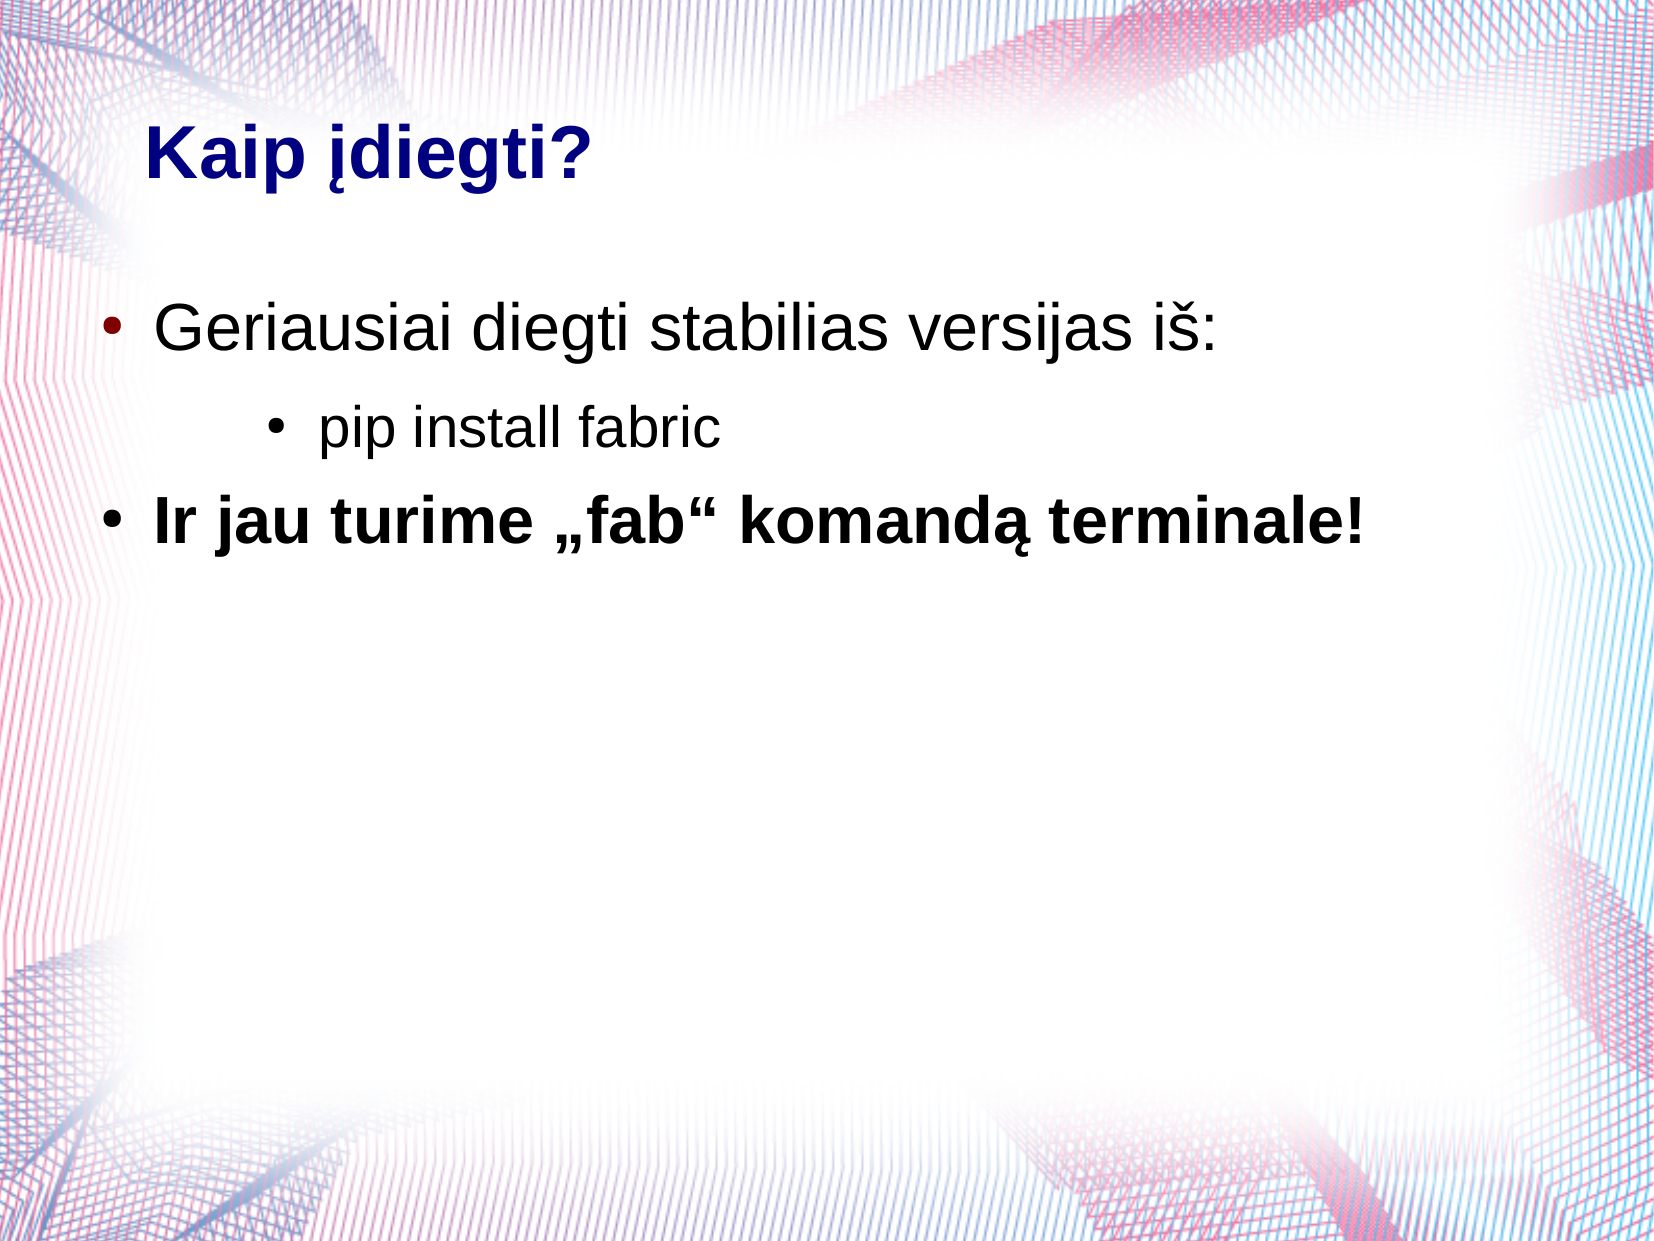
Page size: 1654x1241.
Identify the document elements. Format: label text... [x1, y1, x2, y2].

list Geriausiai diegti stabilias versijas iš: pip install fabric Ir jau turime „fab“ komandą terminale! [82, 290, 1571, 1109]
picture [0, 0, 1654, 1241]
title Kaip įdiegti? [82, 49, 1571, 257]
